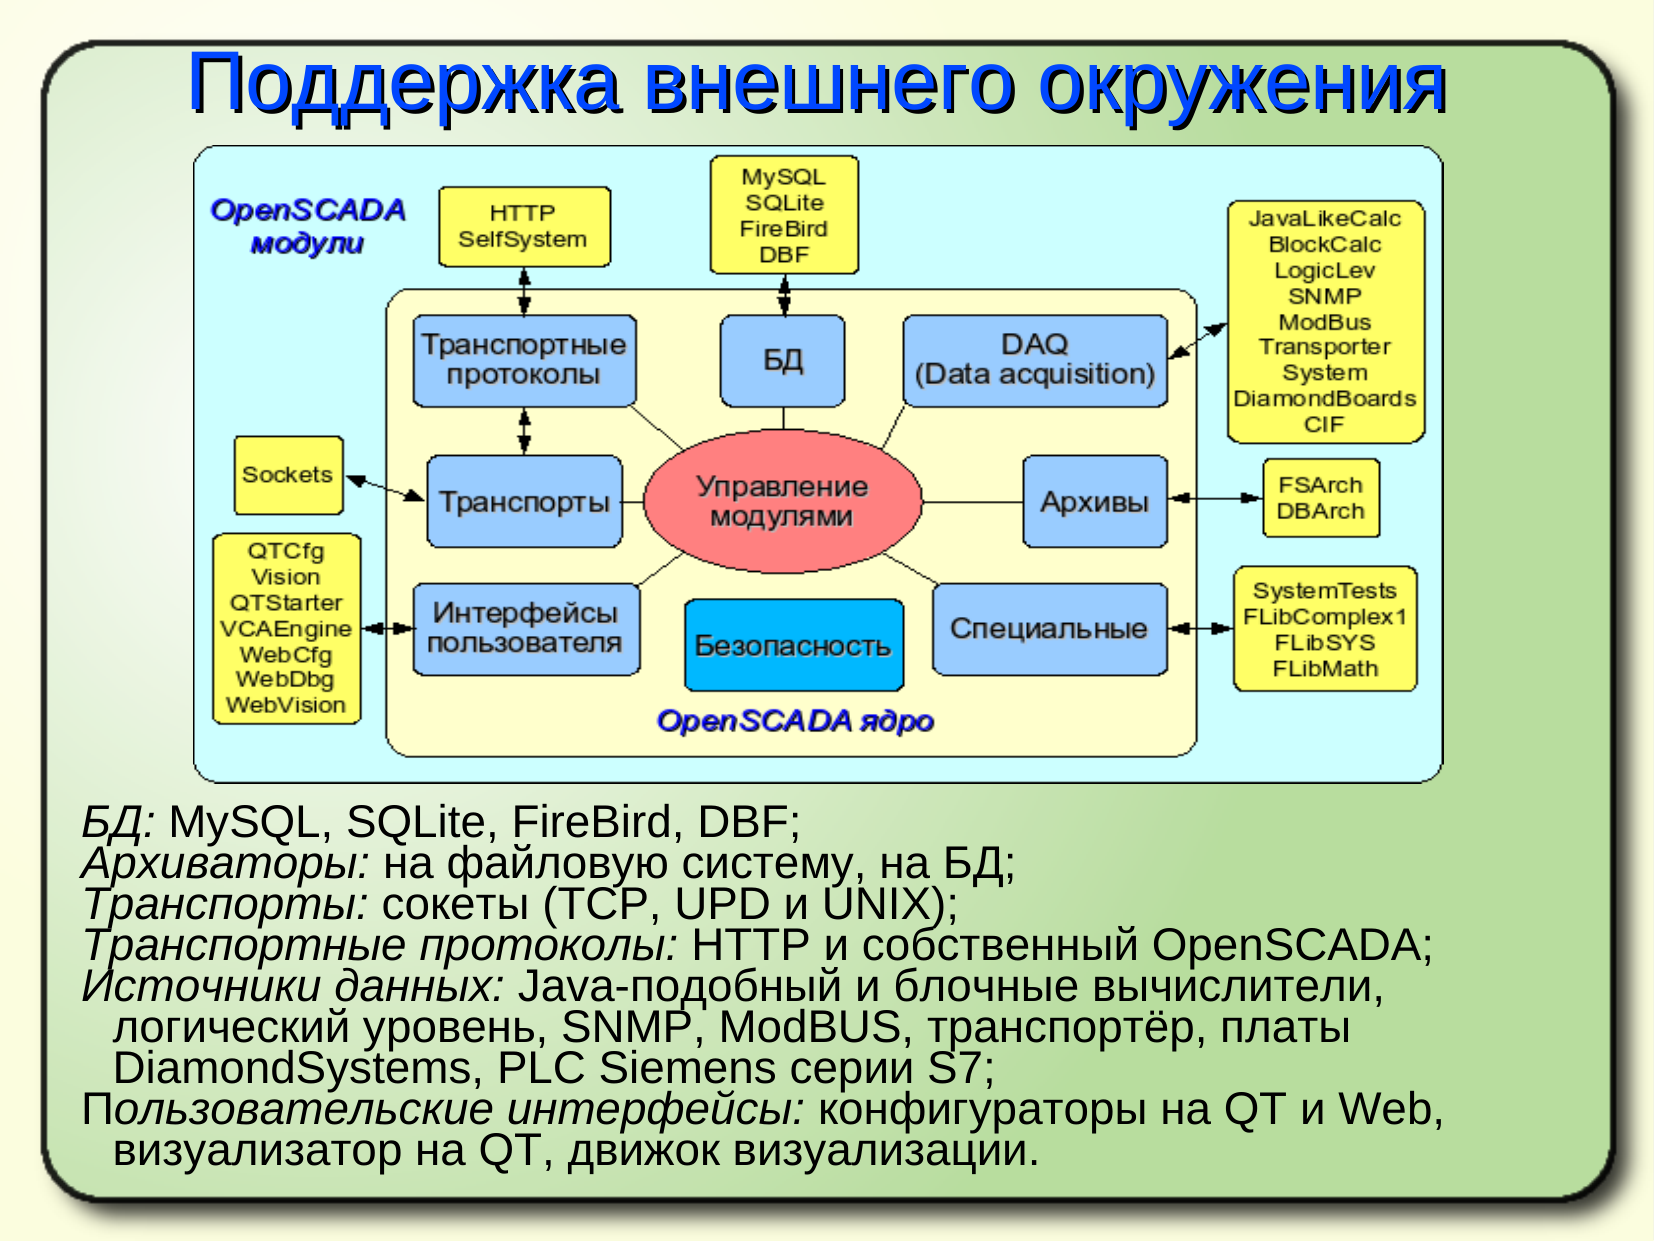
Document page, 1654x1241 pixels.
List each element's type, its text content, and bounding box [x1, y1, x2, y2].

picture [0, 0, 1654, 1241]
text_box БД: MySQL, SQLite, FireBird, DBF; Архиваторы: на файловую систему, на БД; Транспорты: сокеты (TCP, UPD и UNIX); Транспортные протоколы: HTTP и собственный OpenSCADA; Источники данных: Java-подобный и блочные вычислители, логический уровень, SNMP, ModBUS, транспортёр, платы DiamondSystems, PLC Siemens серии S7; Пользовательские интерфейсы: конфигураторы на QT и Web, визуализатор на QT, движок визуализации. [42, 797, 1624, 1192]
text_box Поддержка внешнего окружения [42, 40, 1593, 125]
